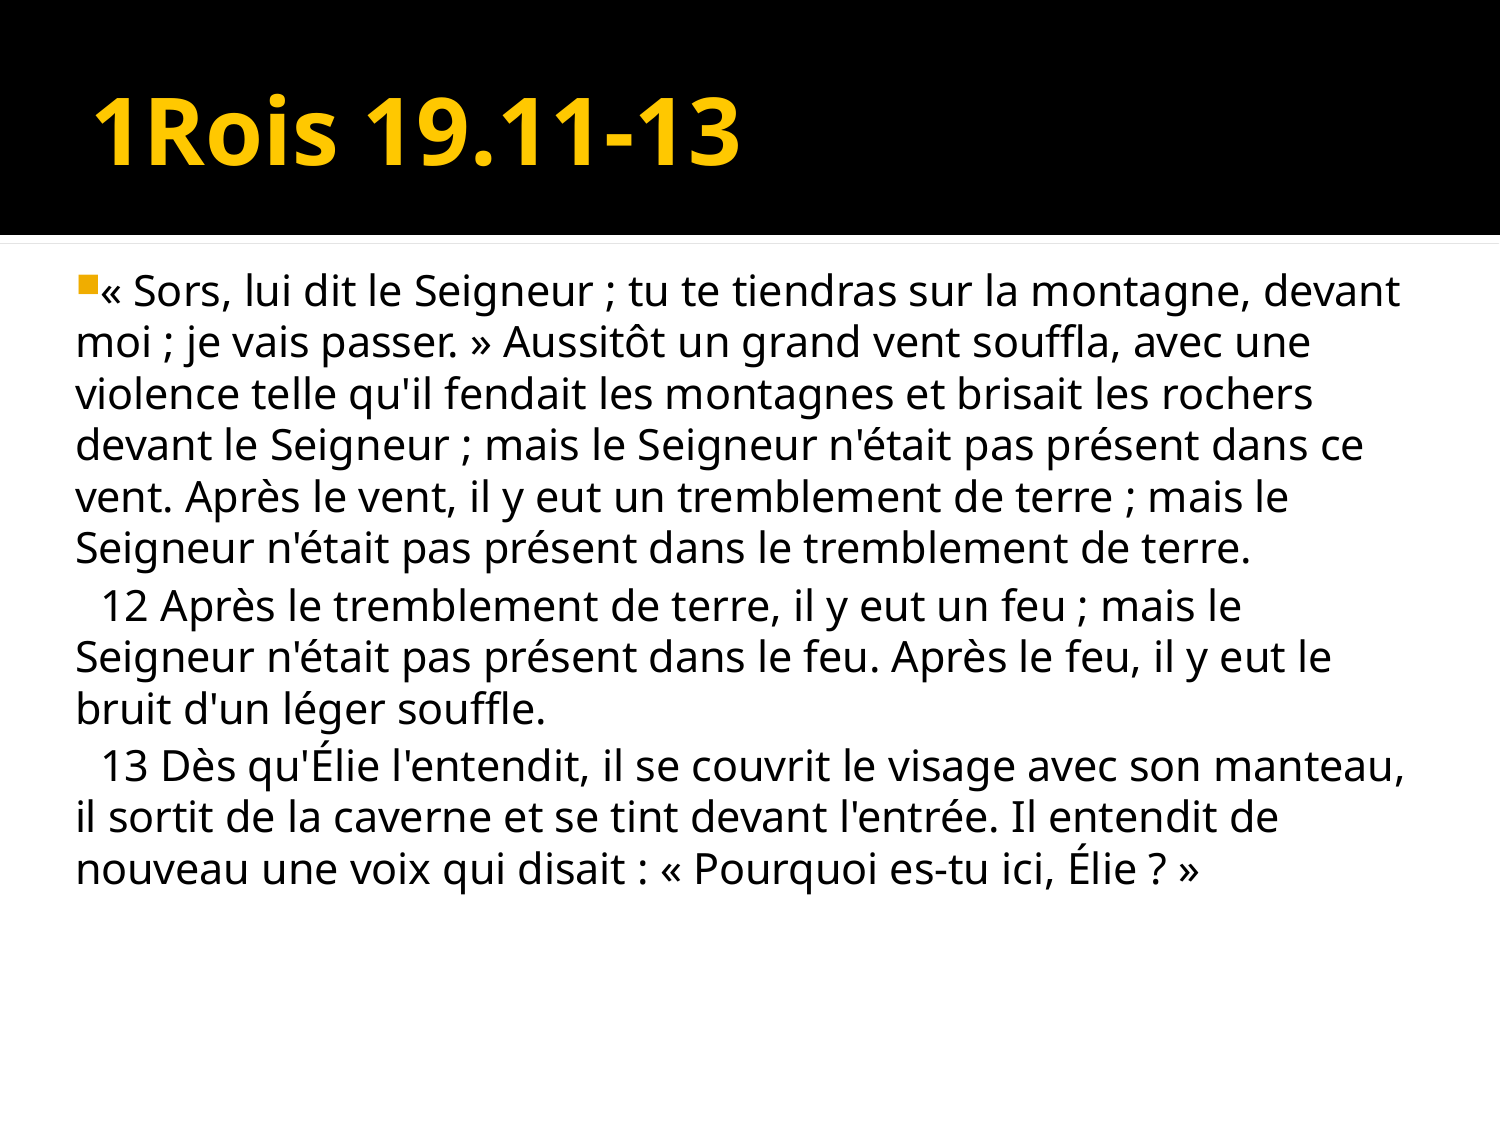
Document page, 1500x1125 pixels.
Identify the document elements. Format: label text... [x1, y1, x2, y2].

list « Sors, lui dit le Seigneur ; tu te tiendras sur la montagne, devant moi ; je vais passer. » Aussitôt un grand vent souffla, avec une violence telle qu'il fendait les montagnes et brisait les rochers devant le Seigneur ; mais le Seigneur n'était pas présent dans ce vent. Après le vent, il y eut un tremblement de terre ; mais le Seigneur n'était pas présent dans le tremblement de terre. 12 Après le tremblement de terre, il y eut un feu ; mais le Seigneur n'était pas présent dans le feu. Après le feu, il y eut le bruit d'un léger souffle. 13 Dès qu'Élie l'entendit, il se couvrit le visage avec son manteau, il sortit de la caverne et se tint devant l'entrée. Il entendit de nouveau une voix qui disait : « Pourquoi es-tu ici, Élie ? » [75, 263, 1425, 916]
title 1Rois 19.11-13 [75, 25, 1426, 232]
